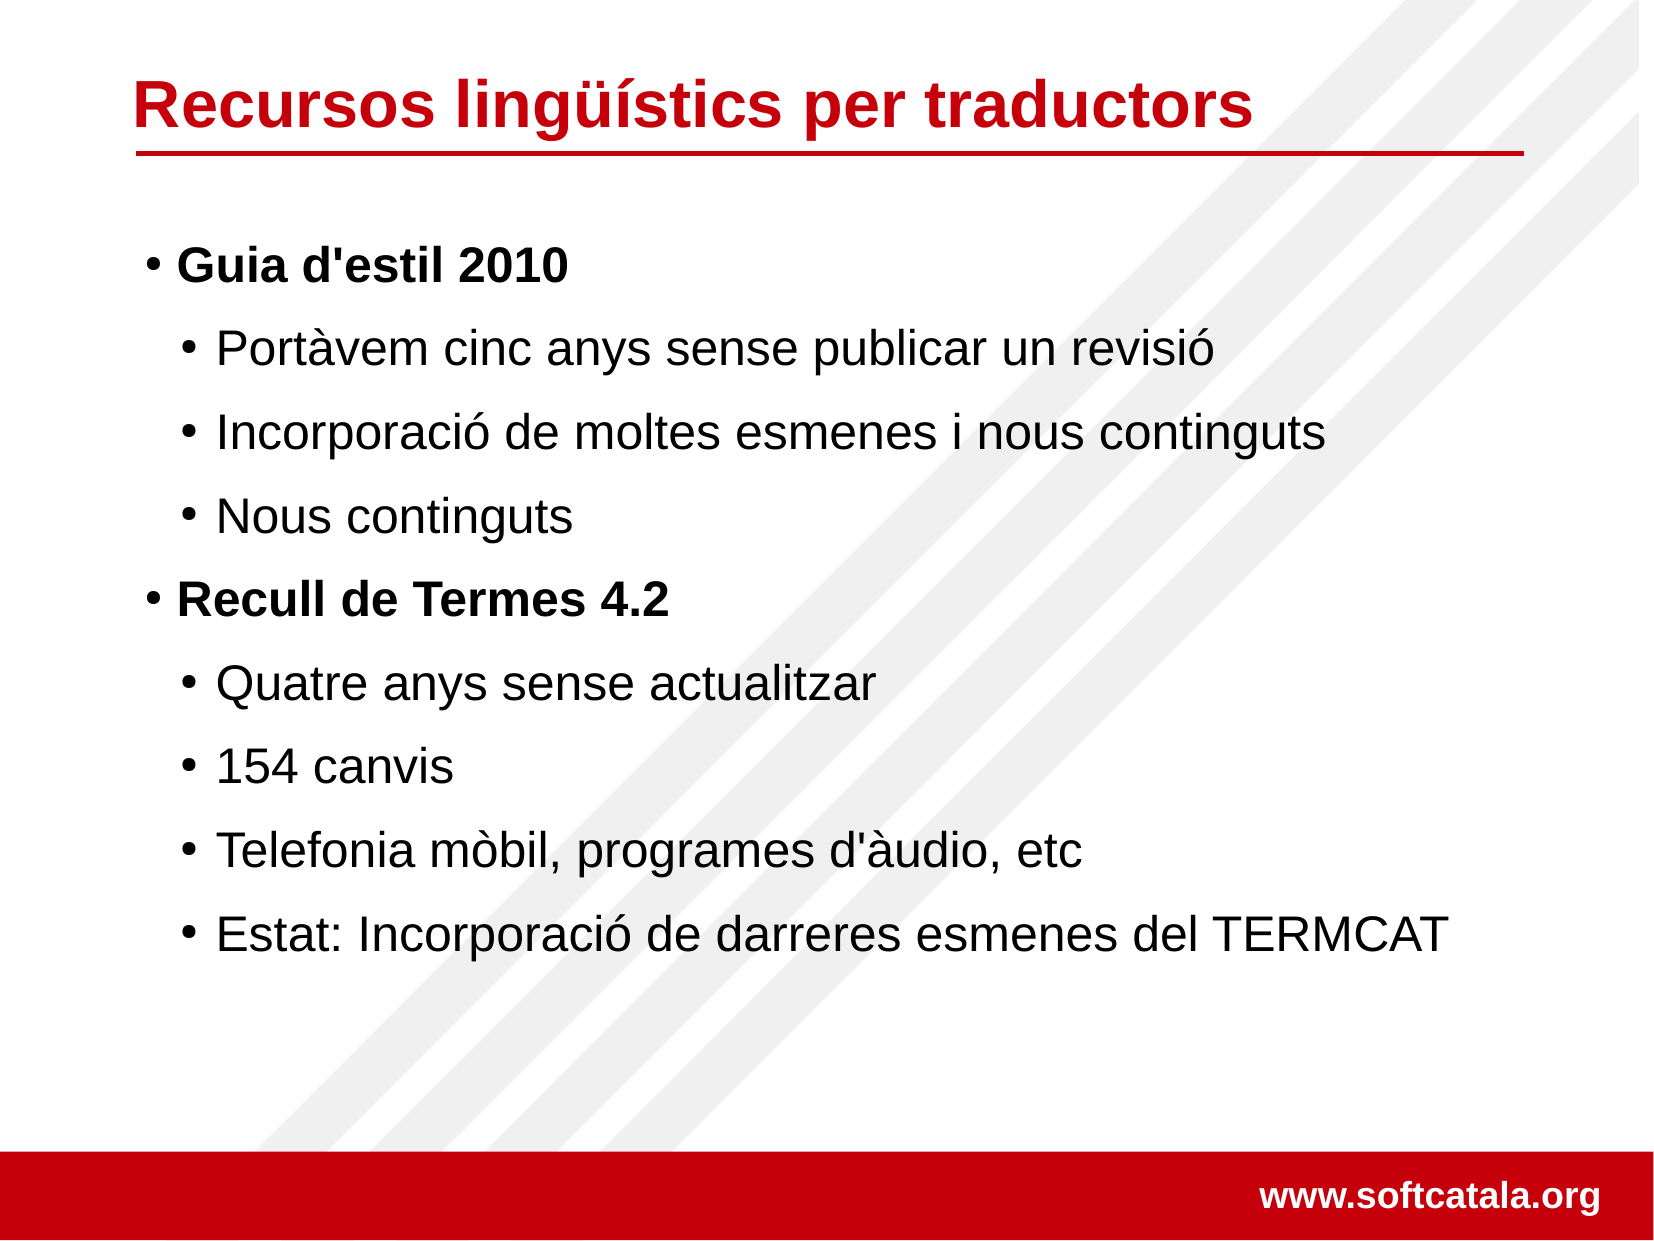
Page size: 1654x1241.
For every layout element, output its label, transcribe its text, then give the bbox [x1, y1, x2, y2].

text_box Recursos lingüístics per traductors [118, 59, 1501, 149]
text_box www.softcatala.org [0, 1151, 1654, 1241]
text_box Guia d'estil 2010 Portàvem cinc anys sense publicar un revisió Incorporació de moltes esmenes i nous continguts Nous continguts Recull de Termes 4.2 Quatre anys sense actualitzar 154 canvis Telefonia mòbil, programes d'àudio, etc Estat: Incorporació de darreres esmenes del TERMCAT [129, 201, 1512, 1029]
picture [0, 0, 1639, 1151]
